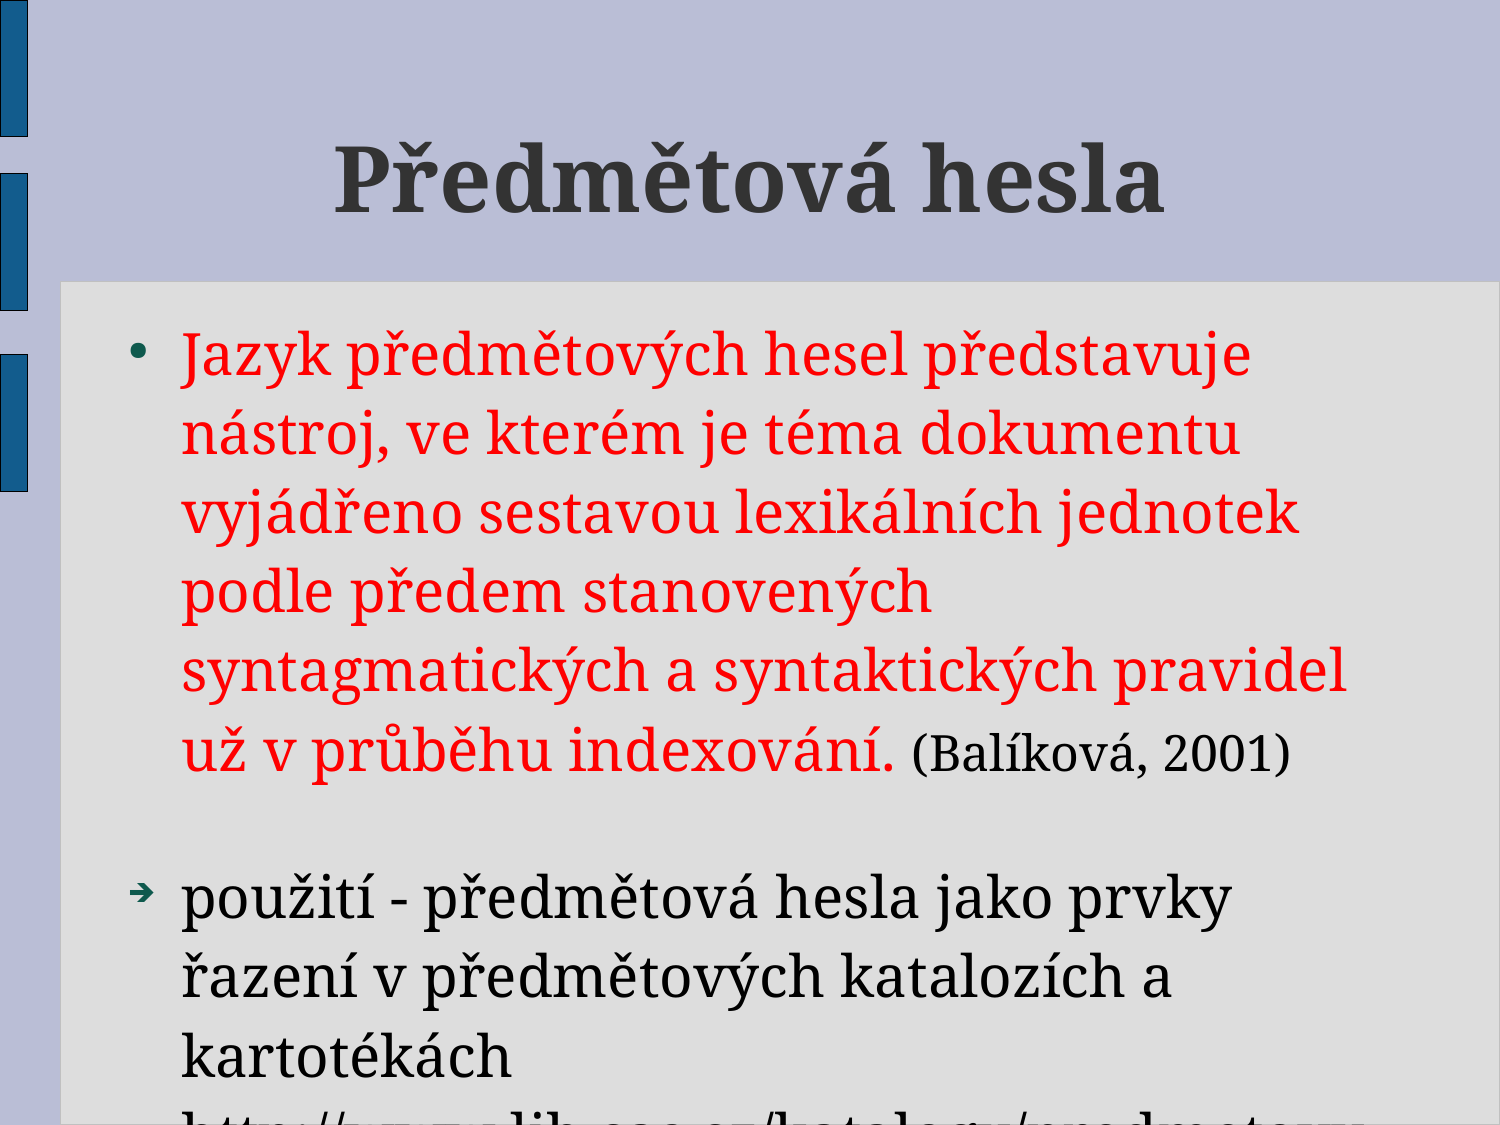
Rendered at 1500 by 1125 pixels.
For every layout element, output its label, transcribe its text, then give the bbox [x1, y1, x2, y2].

list Jazyk předmětových hesel představuje nástroj, ve kterém je téma dokumentu vyjádřeno sestavou lexikálních jednotek podle předem stanovených syntagmatických a syntaktických pravidel už v průběhu indexování. (Balíková, 2001) použití - předmětová hesla jako prvky řazení v předmětových katalozích a kartotékách http://www.lib.cas.cz/katalogy/predmetovy-katalog/ použití v online prostředí - modifikace pravidel [110, 312, 1392, 1021]
title Předmětová hesla [110, 90, 1392, 264]
